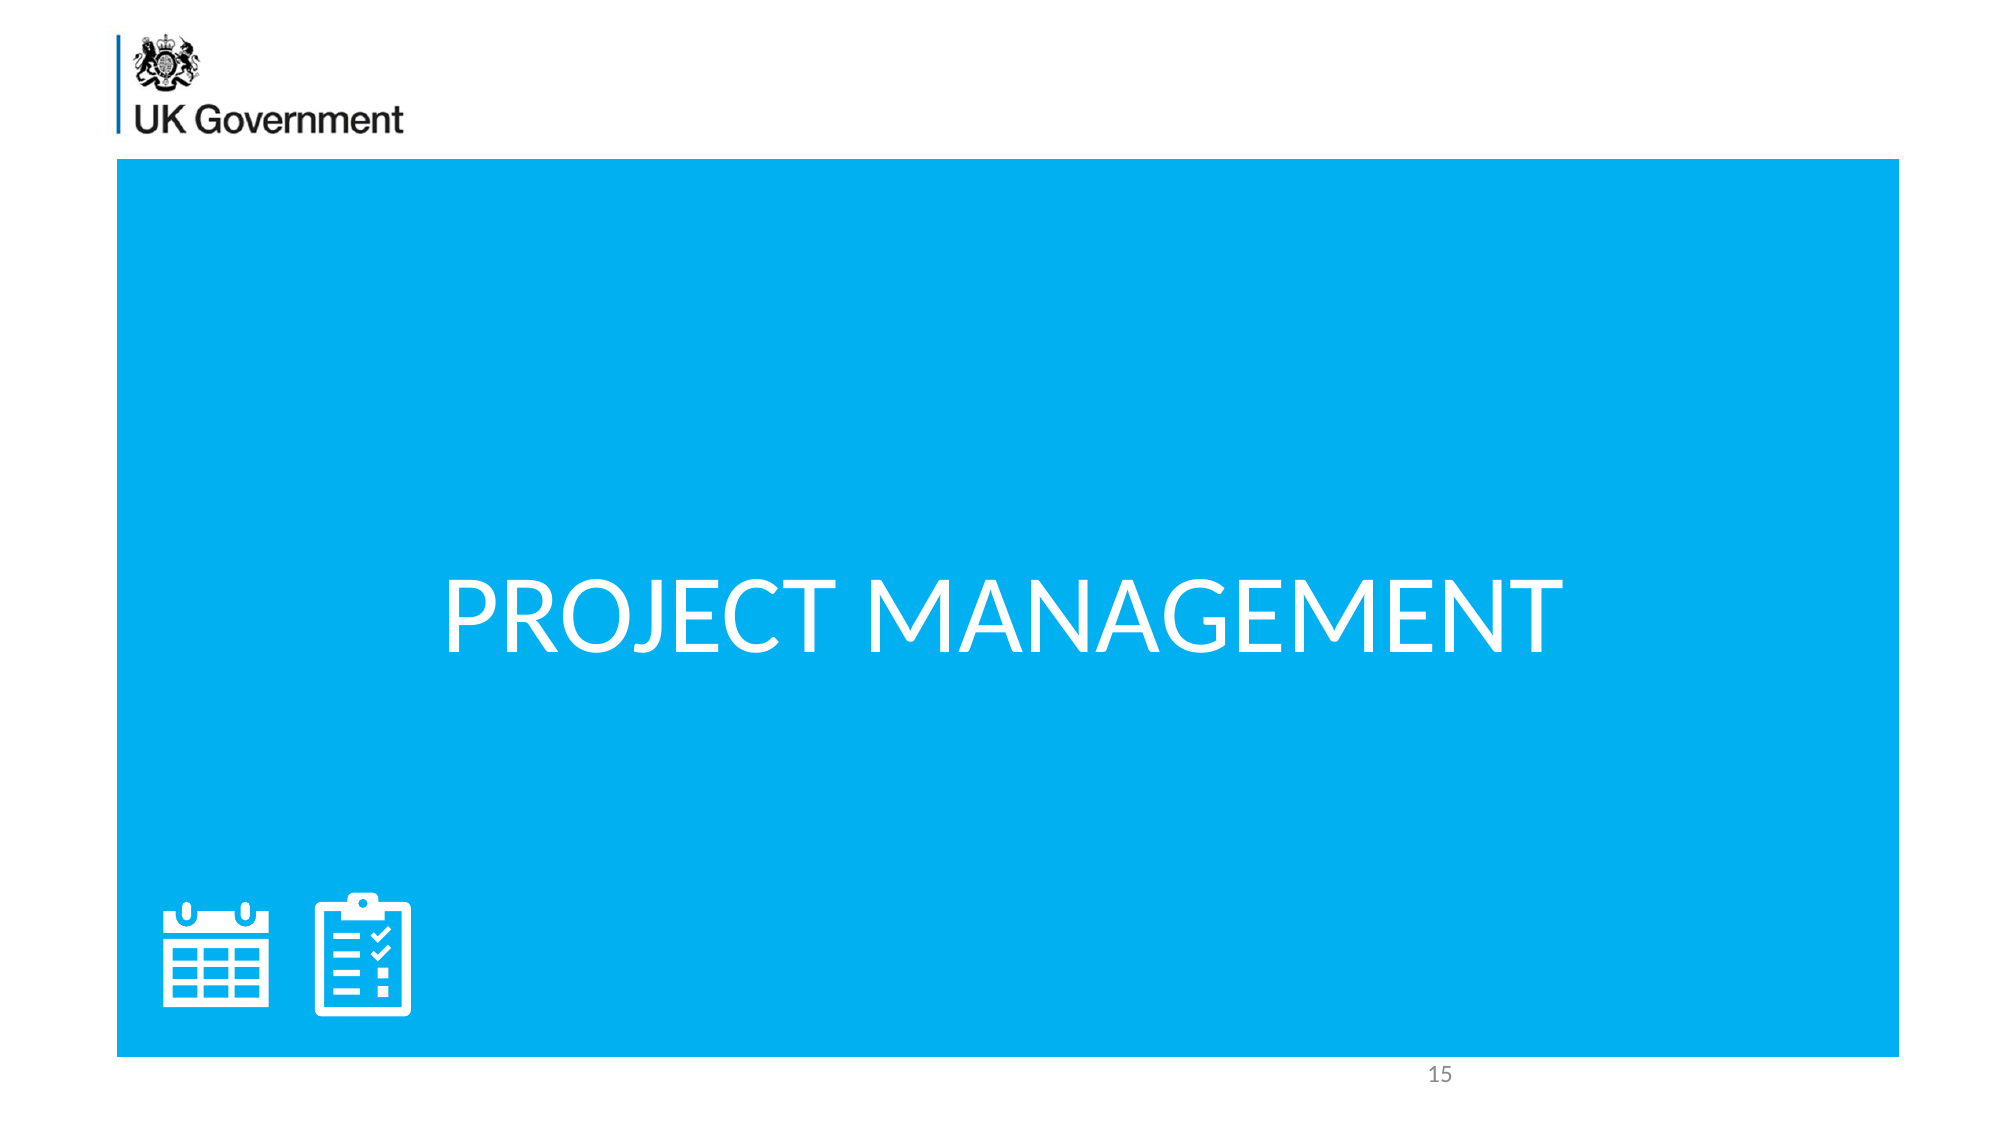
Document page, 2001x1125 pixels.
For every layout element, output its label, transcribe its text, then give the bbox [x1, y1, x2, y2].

picture [164, 939, 268, 1007]
picture [315, 893, 410, 1016]
picture [103, 0, 441, 143]
picture [164, 912, 268, 932]
text_box 15 [1412, 1057, 1863, 1103]
picture [182, 903, 191, 920]
text_box PROJECT MANAGEMENT [117, 159, 1899, 1057]
picture [241, 903, 249, 919]
